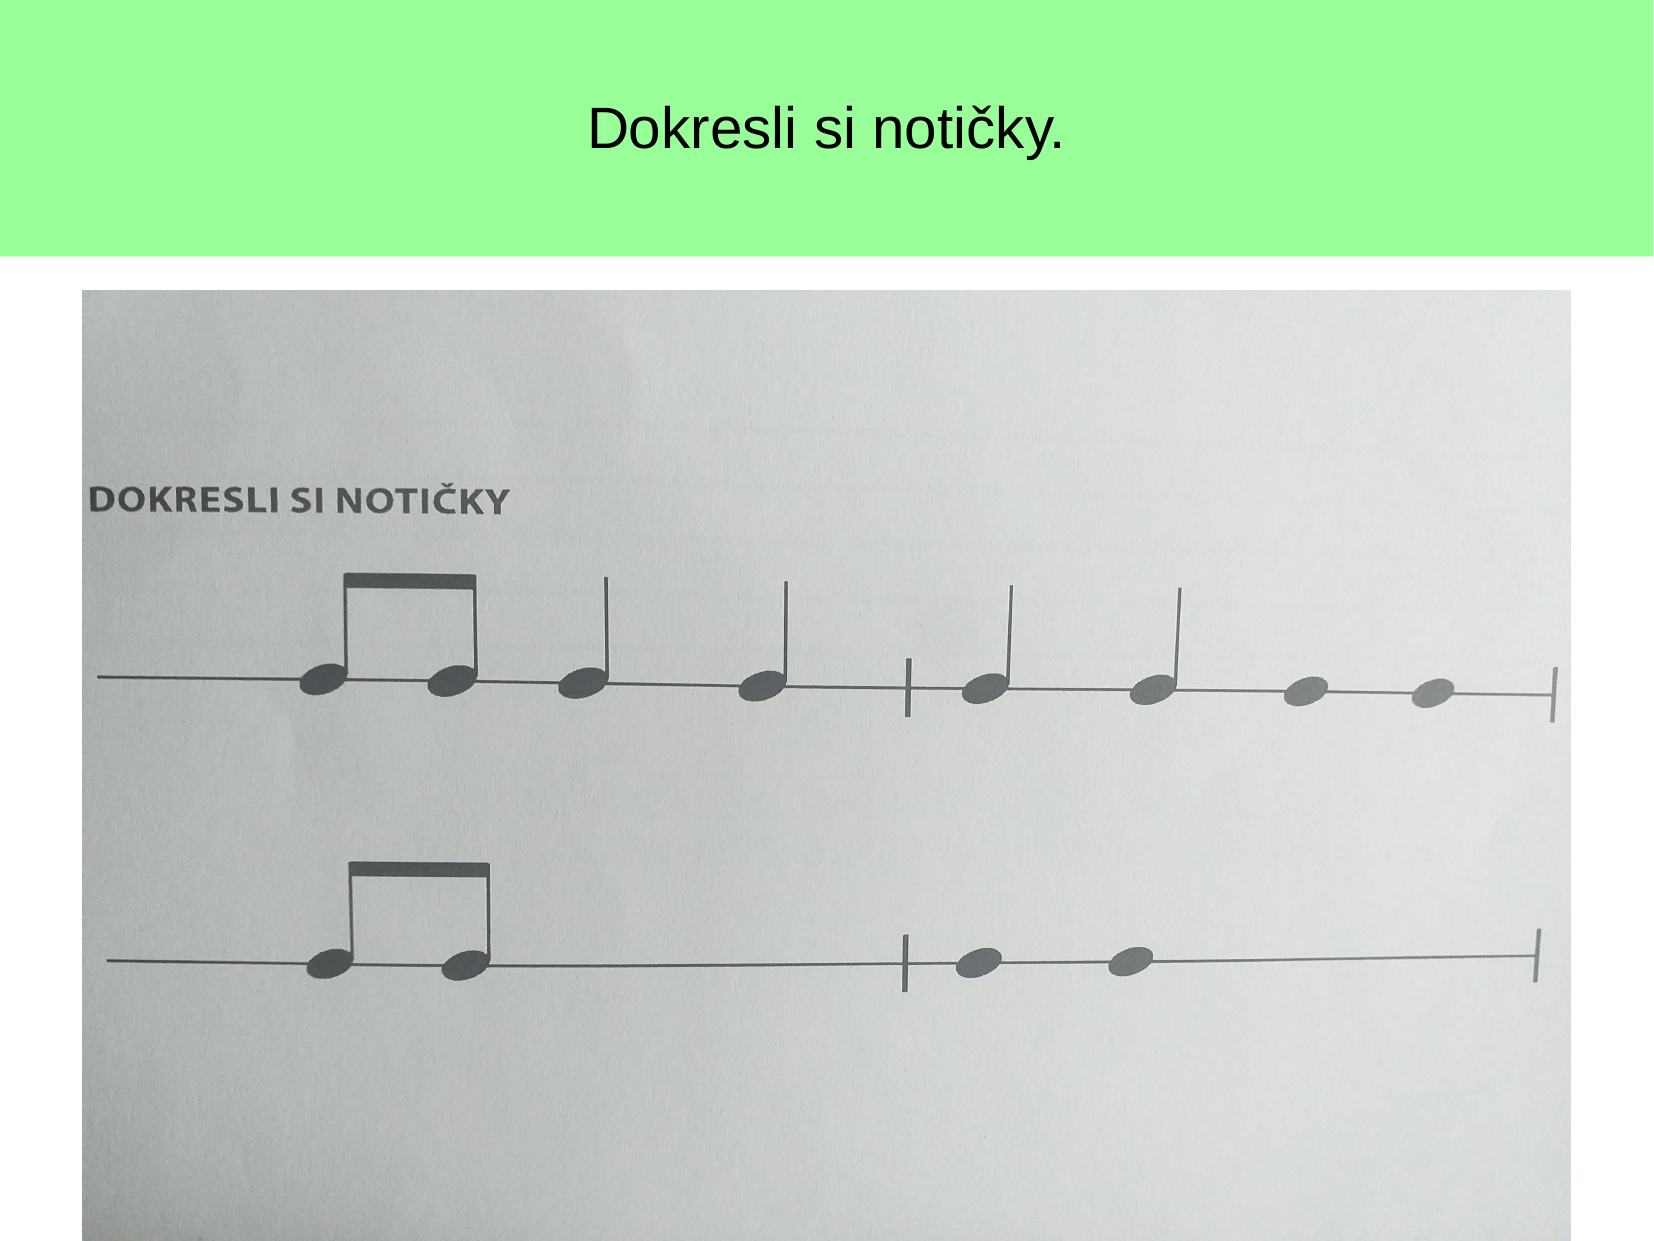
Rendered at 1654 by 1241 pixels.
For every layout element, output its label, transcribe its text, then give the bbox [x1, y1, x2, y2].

title Dokresli si notičky. [0, 0, 1654, 257]
picture [82, 290, 1571, 1241]
